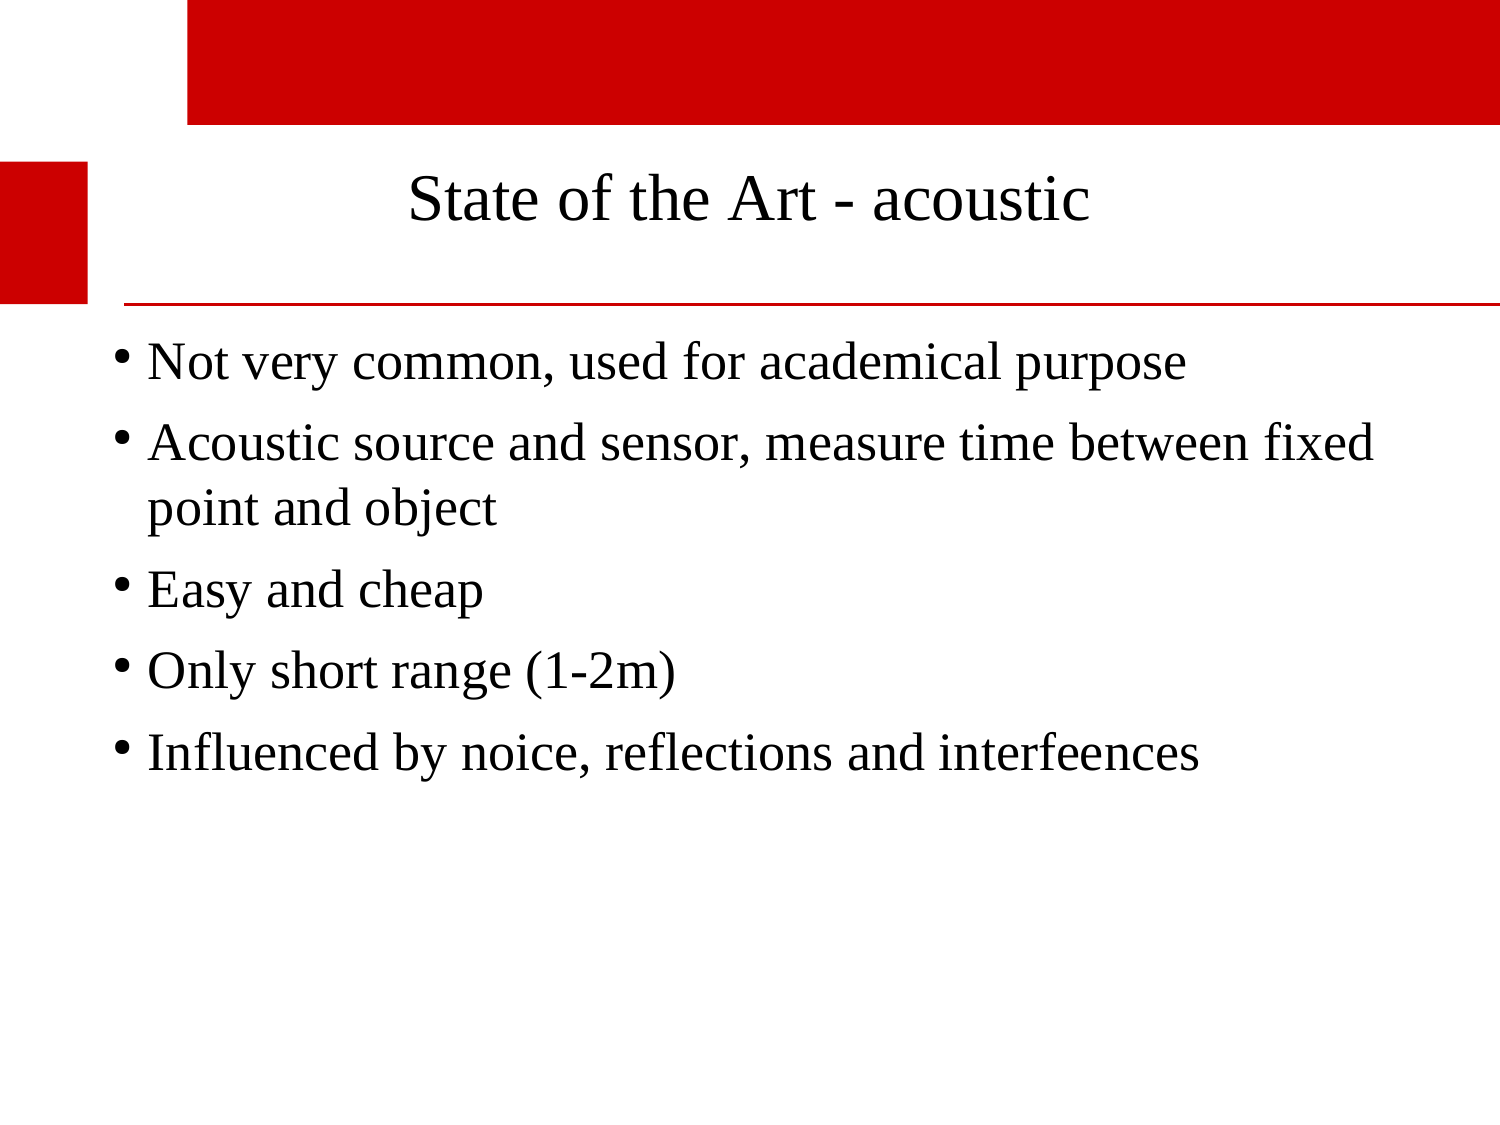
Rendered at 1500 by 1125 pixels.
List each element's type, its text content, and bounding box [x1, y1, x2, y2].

subtitle Not very common, used for academical purpose Acoustic source and sensor, measure time between fixed point and object Easy and cheap Only short range (1-2m) Influenced by noice, reflections and interfeences [112, 324, 1388, 993]
title State of the Art - acoustic [112, 99, 1388, 288]
